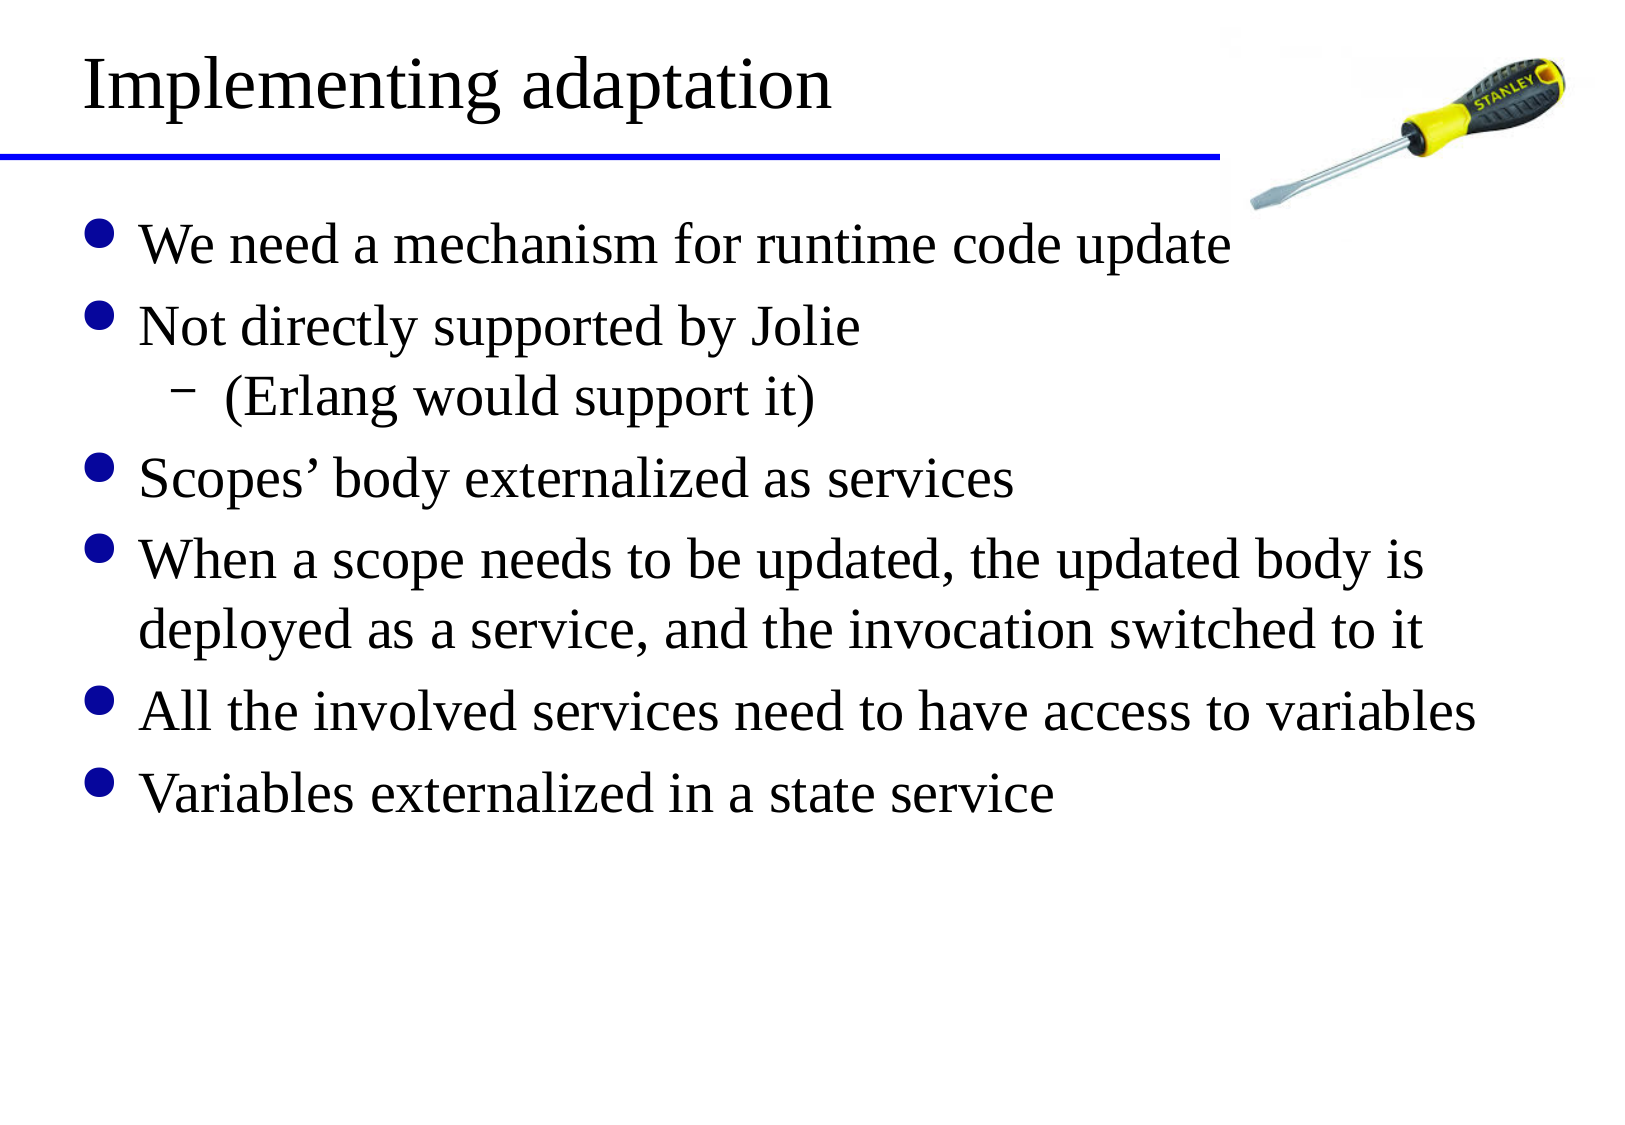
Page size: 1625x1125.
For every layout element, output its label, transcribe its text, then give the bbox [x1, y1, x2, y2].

list We need a mechanism for runtime code update Not directly supported by Jolie (Erlang would support it) Scopes’ body externalized as services When a scope needs to be updated, the updated body is deployed as a service, and the invocation switched to it All the involved services need to have access to variables Variables externalized in a state service [67, 198, 1546, 1061]
title Implementing adaptation [67, 27, 1544, 131]
picture [1220, 27, 1595, 242]
